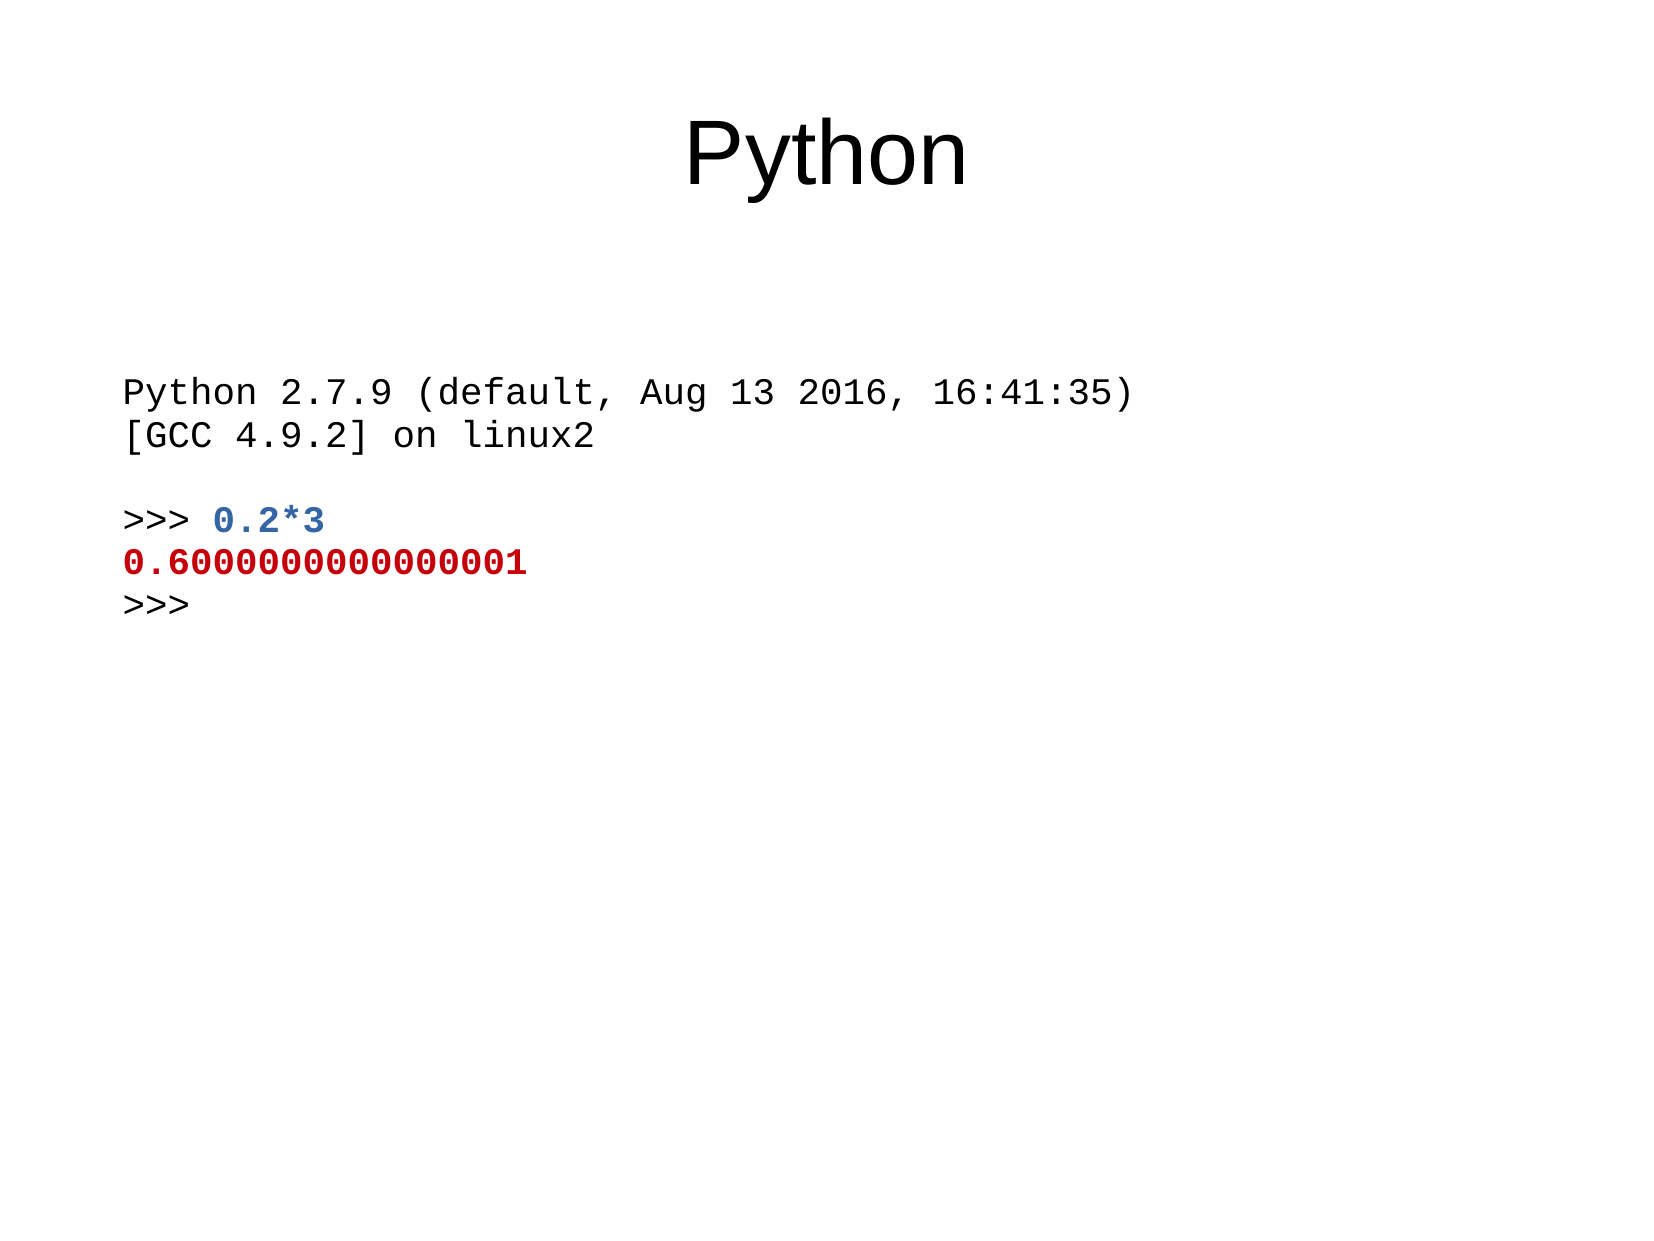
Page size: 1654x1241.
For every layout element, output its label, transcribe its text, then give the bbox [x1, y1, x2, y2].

text_box Python 2.7.9 (default, Aug 13 2016, 16:41:35) [GCC 4.9.2] on linux2 >>> 0.2*3 0.6000000000000001 >>> [107, 366, 1173, 679]
title Python [82, 49, 1571, 257]
